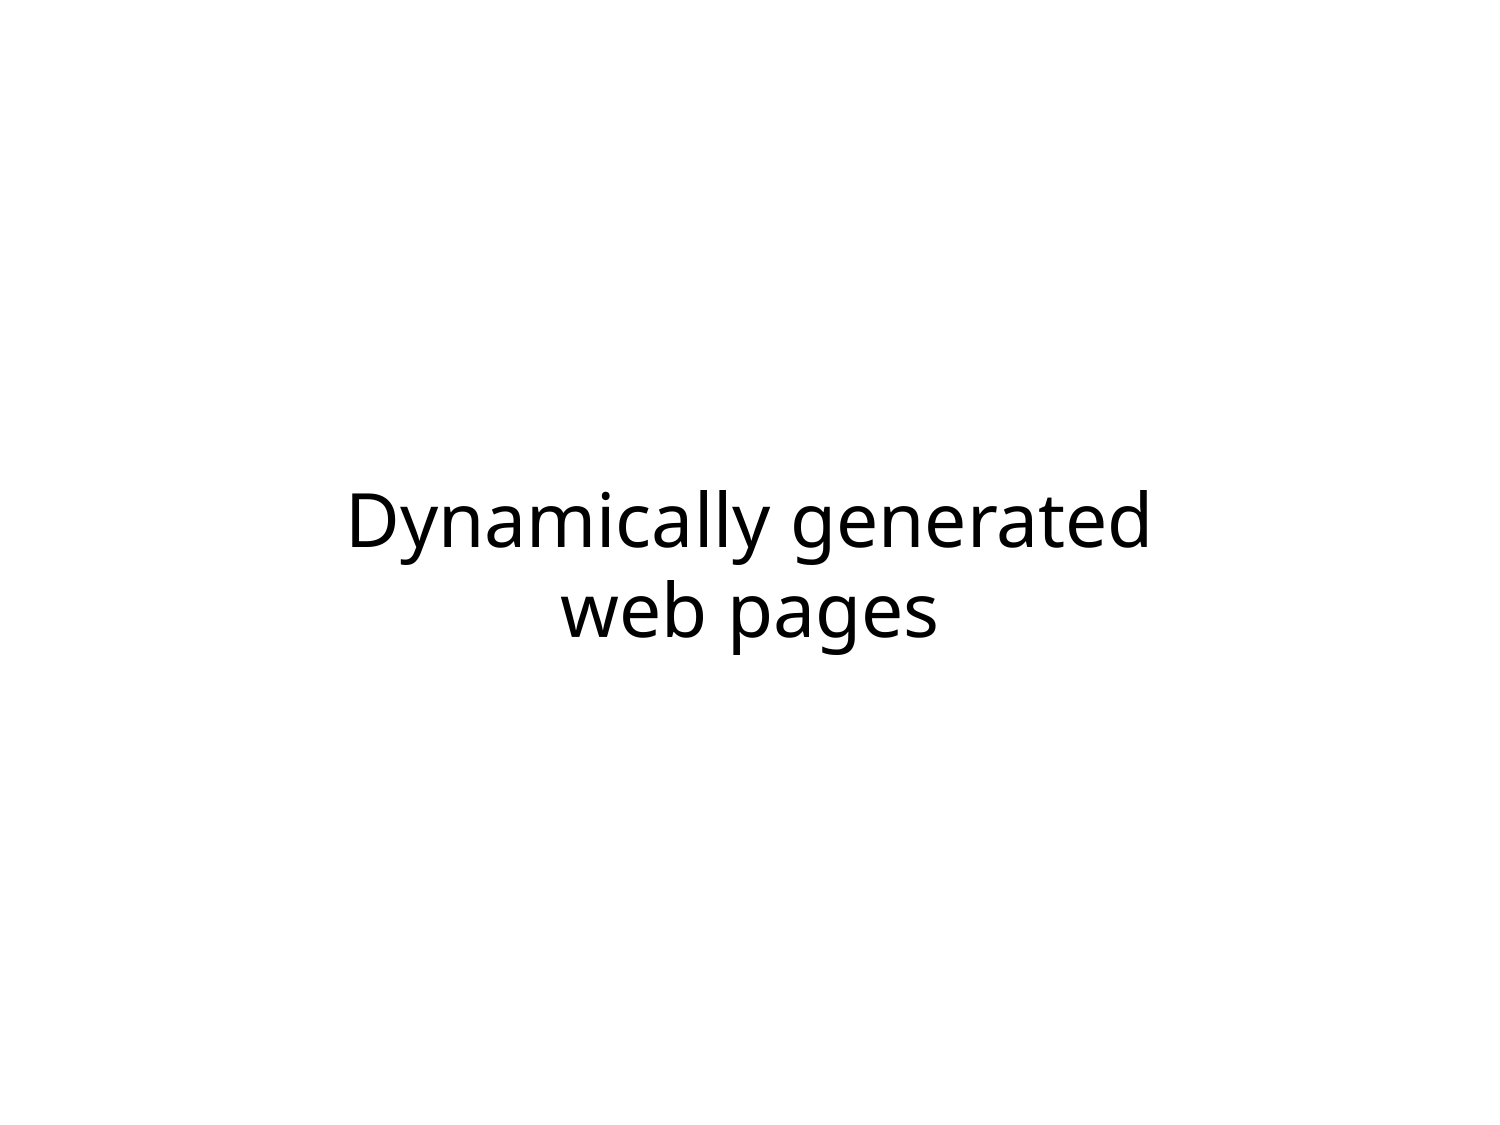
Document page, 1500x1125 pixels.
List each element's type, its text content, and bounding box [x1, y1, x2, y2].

title Dynamically generated web pages [51, 470, 1449, 655]
